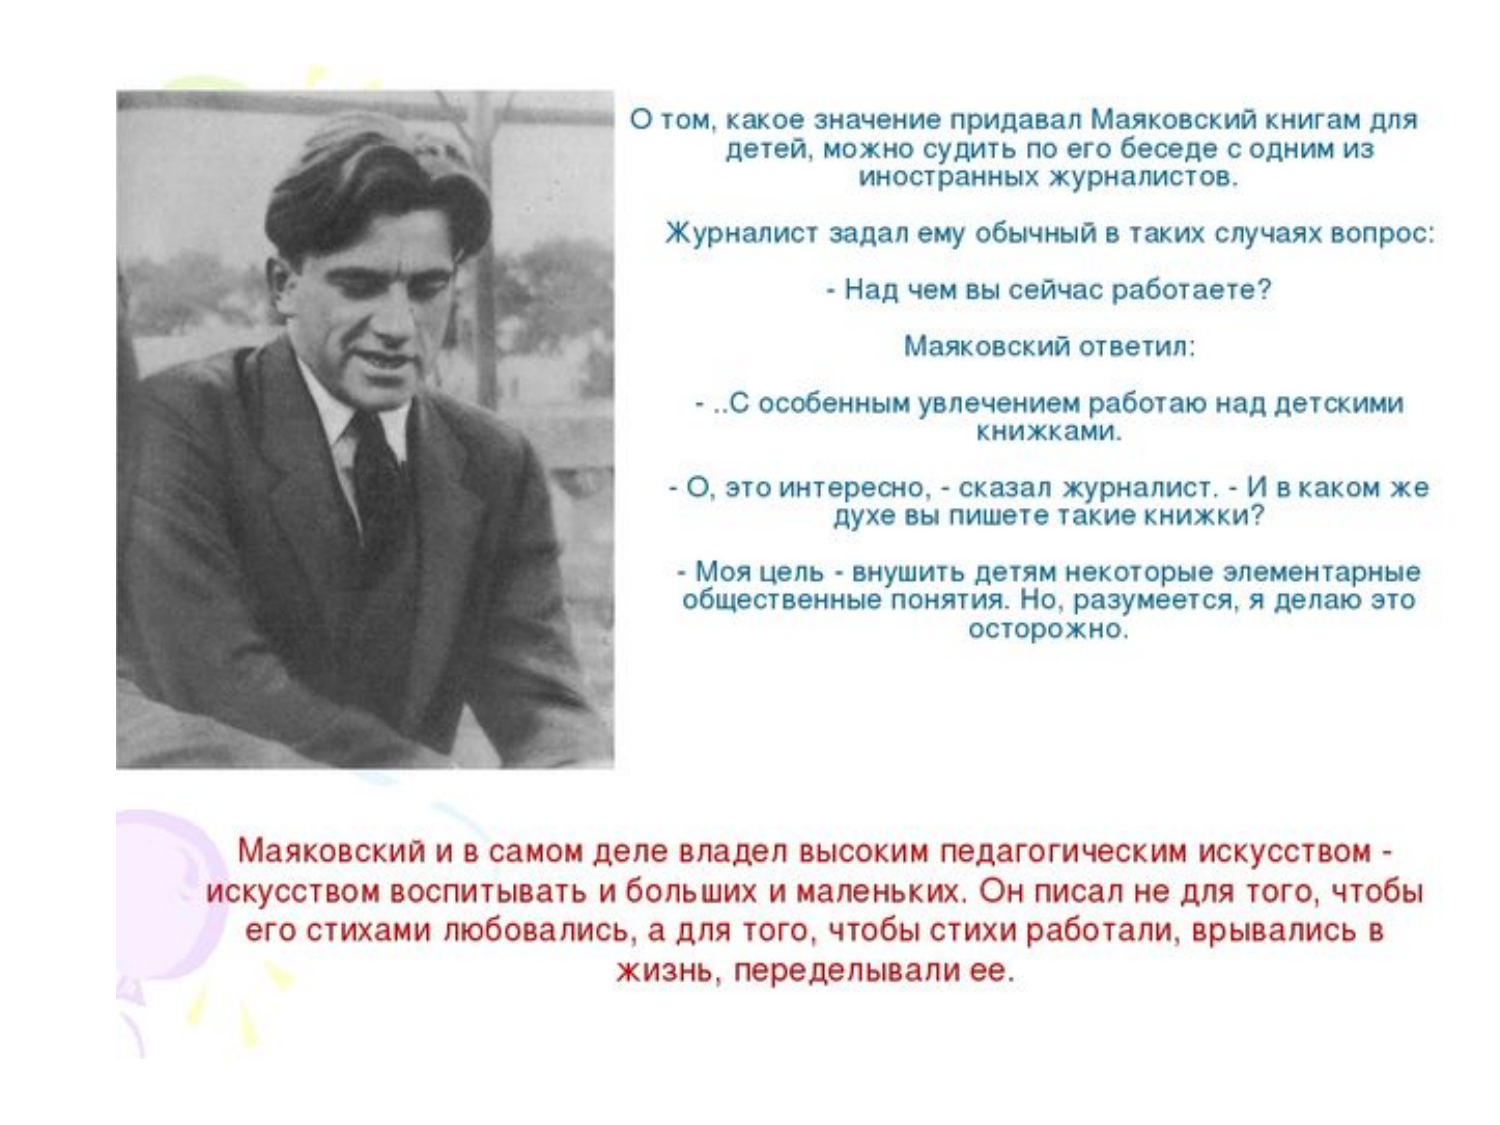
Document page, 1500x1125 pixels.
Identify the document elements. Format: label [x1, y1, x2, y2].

picture [116, 63, 1443, 1059]
